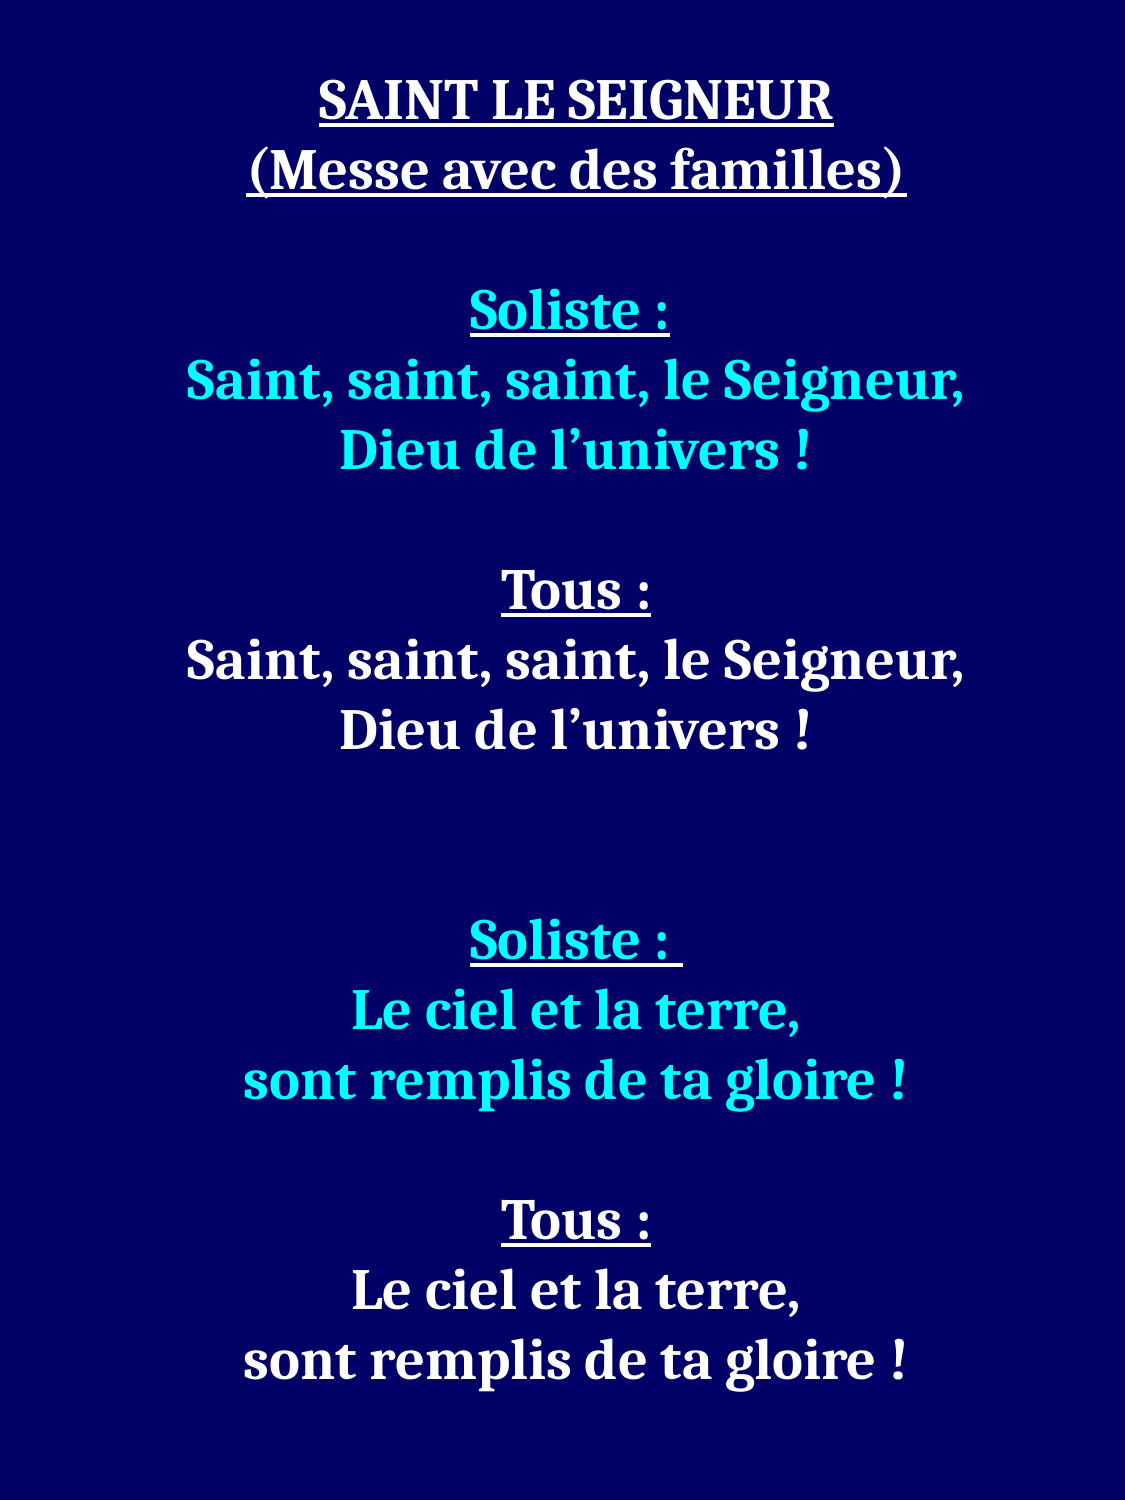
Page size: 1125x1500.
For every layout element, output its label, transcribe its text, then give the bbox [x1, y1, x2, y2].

text_box SAINT LE SEIGNEUR (Messe avec des familles) Soliste : Saint, saint, saint, le Seigneur, Dieu de l’univers ! Tous : Saint, saint, saint, le Seigneur, Dieu de l’univers ! Soliste : Le ciel et la terre, sont remplis de ta gloire ! Tous : Le ciel et la terre, sont remplis de ta gloire ! [47, 58, 1106, 1394]
